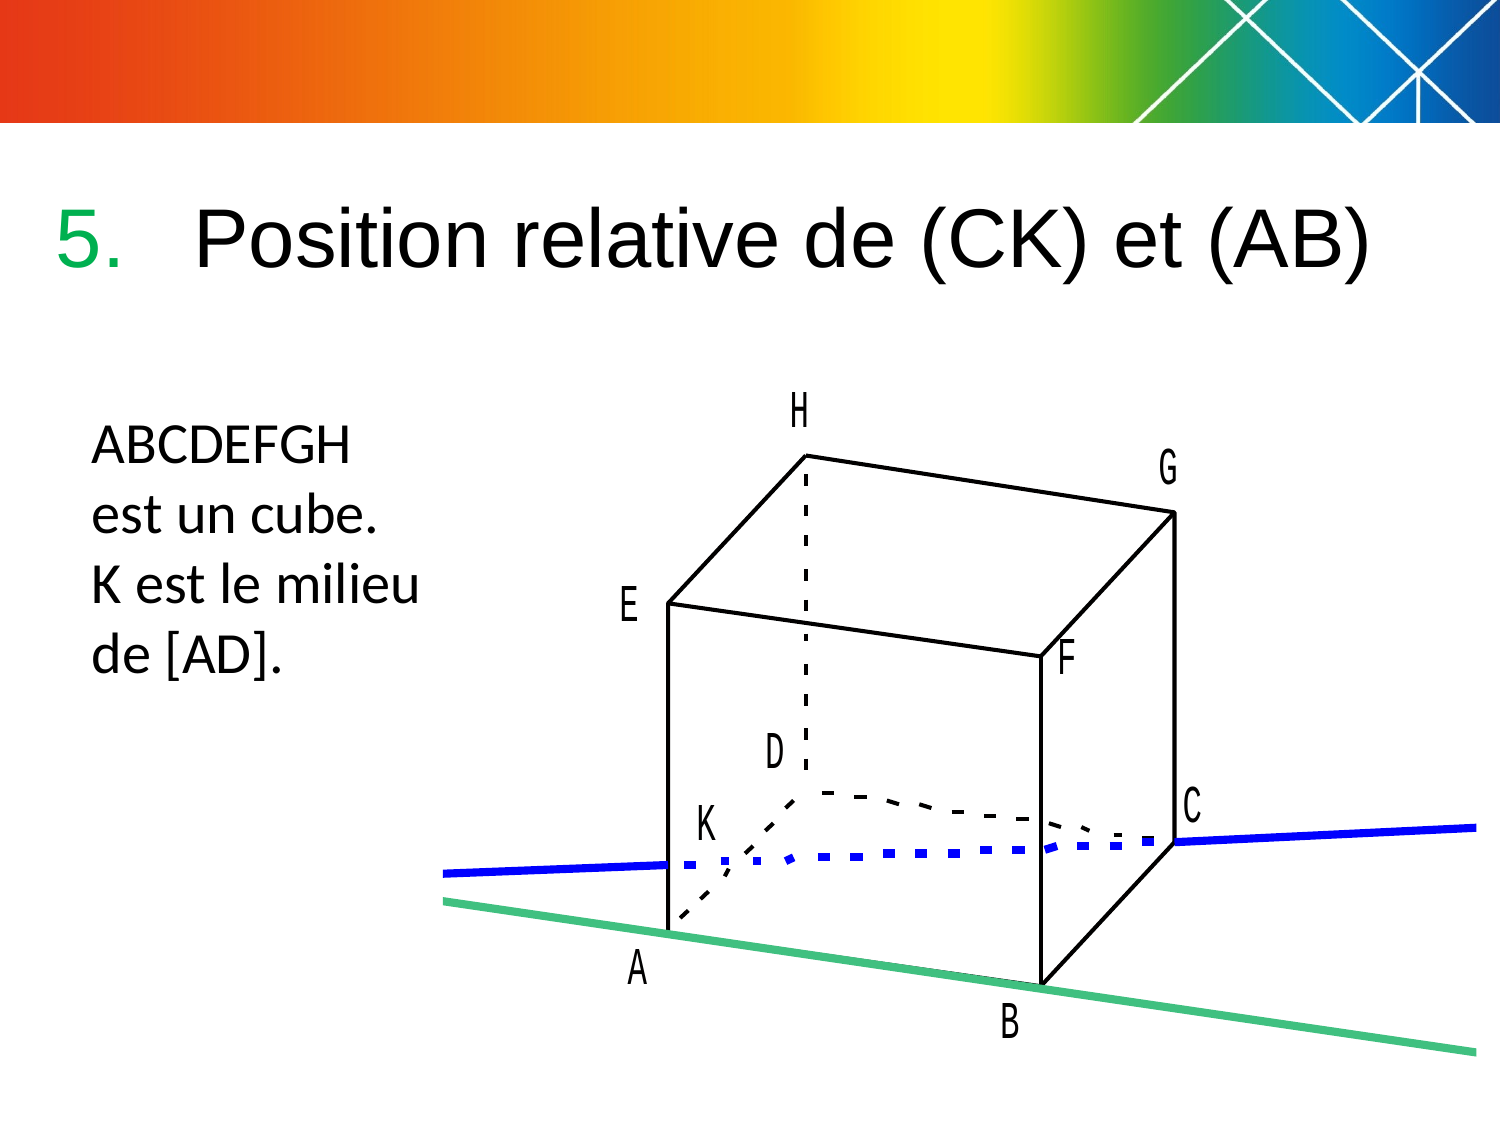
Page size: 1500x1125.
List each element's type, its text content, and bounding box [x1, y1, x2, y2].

picture [442, 324, 1477, 1125]
picture [1340, 0, 1500, 123]
text_box Position relative de (CK) et (AB) [41, 163, 1500, 305]
text_box ABCDEFGH est un cube. K est le milieu de [AD]. [76, 397, 442, 693]
picture [0, 0, 1359, 123]
